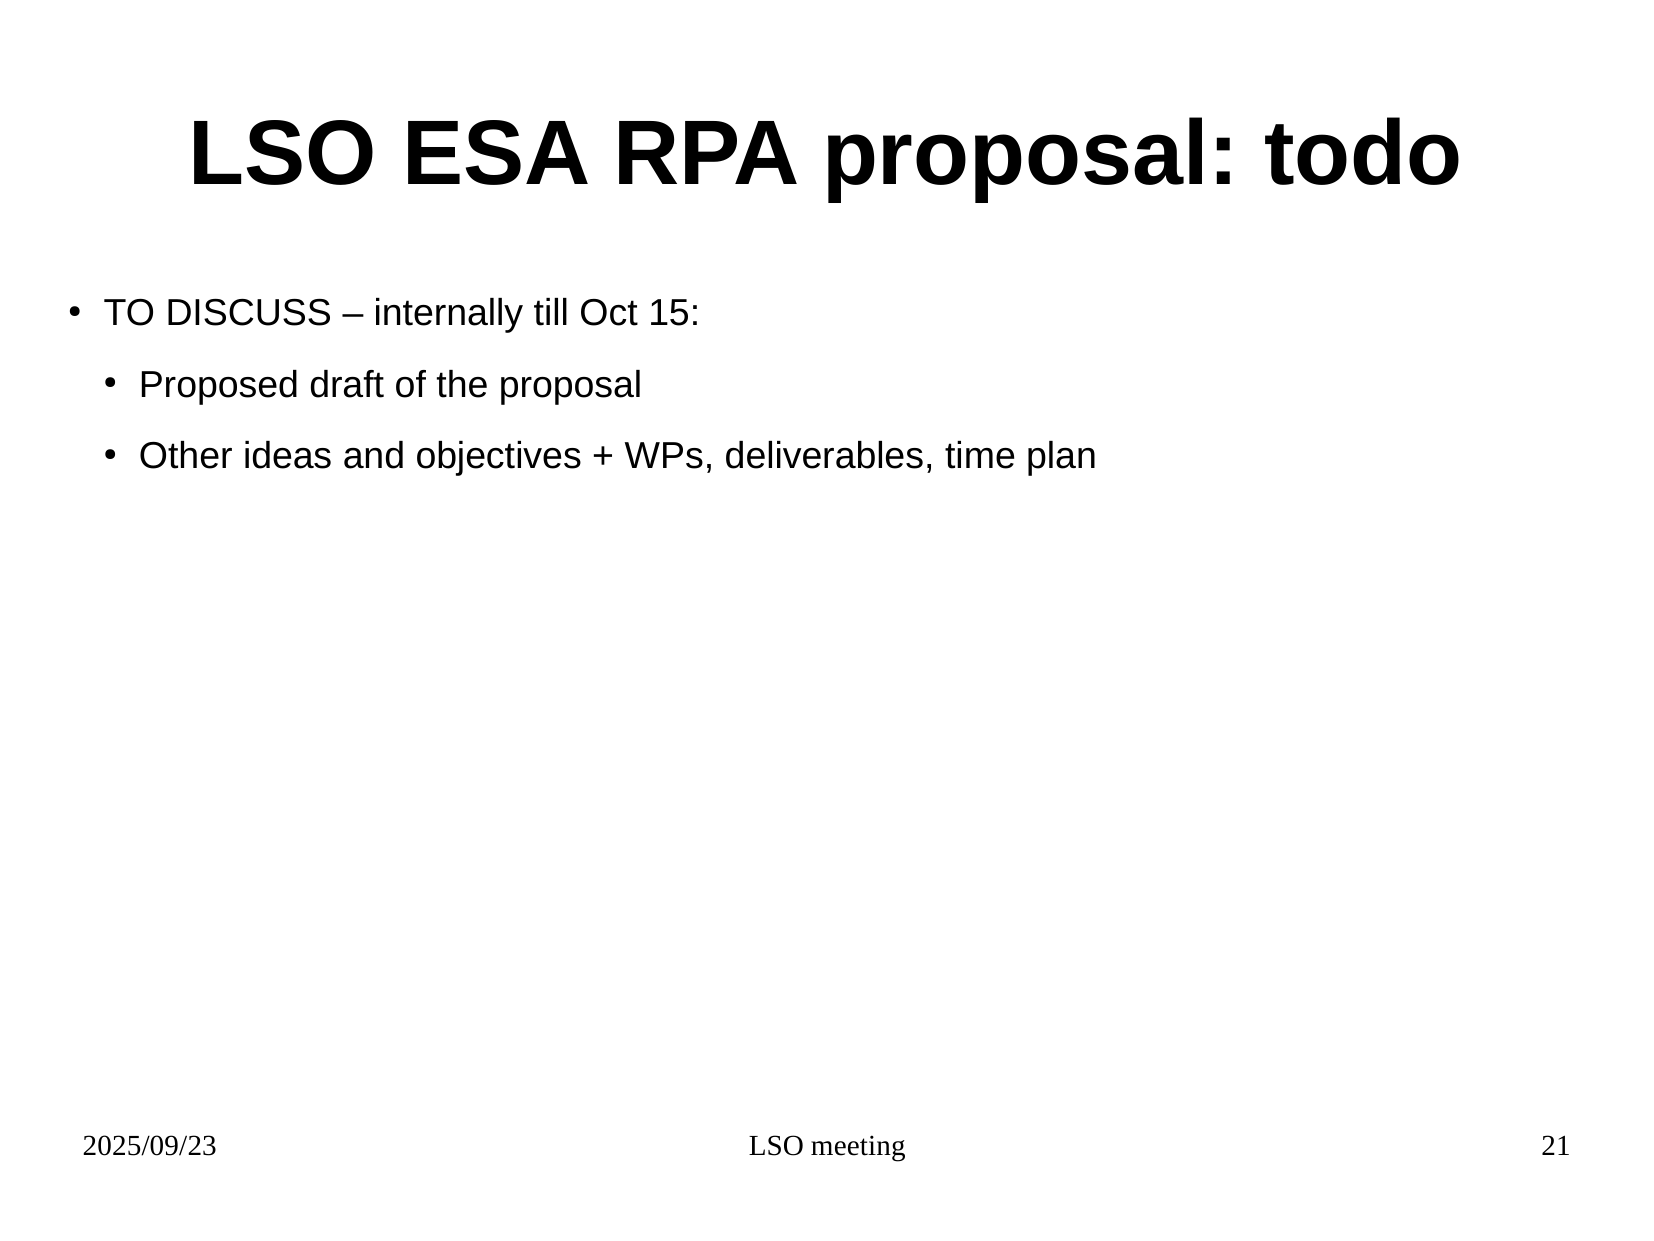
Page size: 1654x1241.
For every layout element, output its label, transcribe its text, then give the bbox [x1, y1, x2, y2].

title LSO ESA RPA proposal: todo [82, 49, 1571, 257]
list TO DISCUSS – internally till Oct 15: Proposed draft of the proposal Other ideas and objectives + WPs, deliverables, time plan [68, 285, 1557, 1111]
